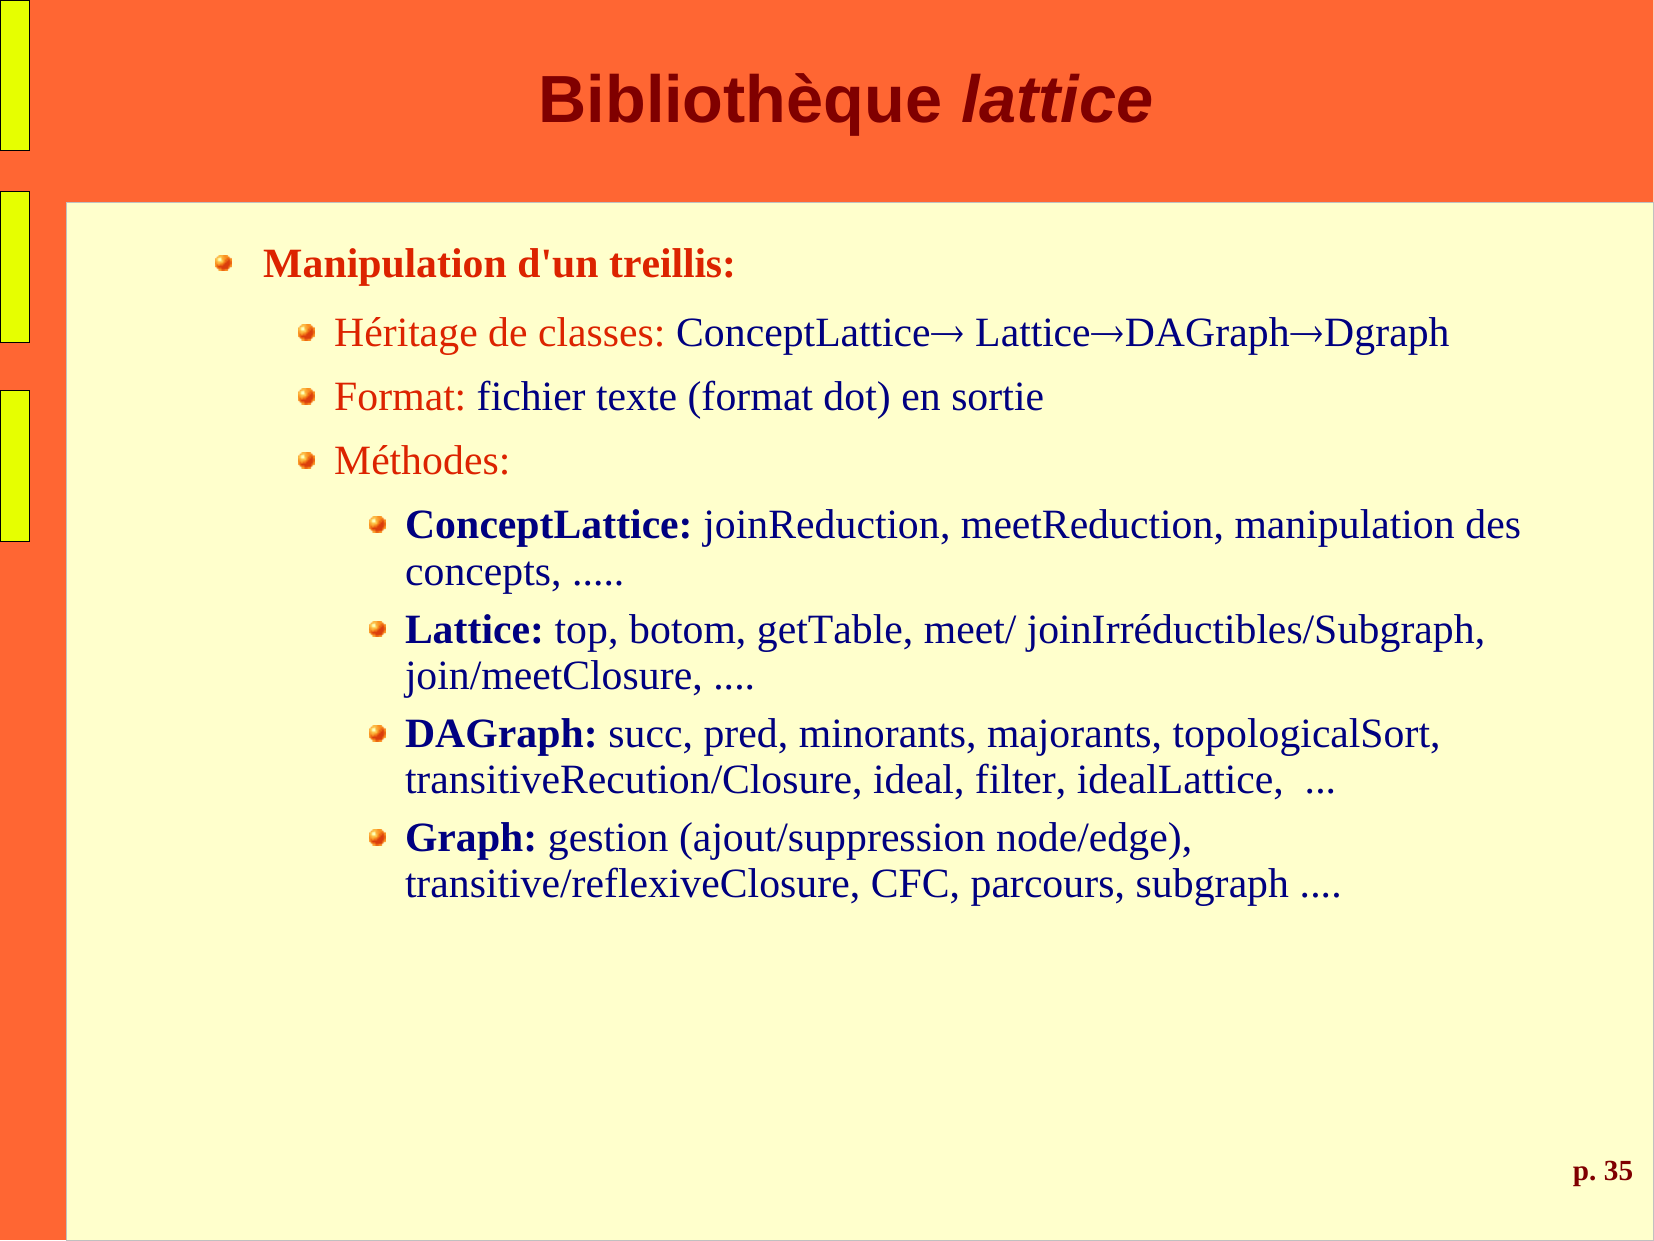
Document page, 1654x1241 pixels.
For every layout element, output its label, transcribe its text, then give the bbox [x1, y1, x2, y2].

list Manipulation d'un treillis: Héritage de classes: ConceptLattice LatticeDAGraphDgraph Format: fichier texte (format dot) en sortie Méthodes: ConceptLattice: joinReduction, meetReduction, manipulation des concepts, ..... Lattice: top, botom, getTable, meet/ joinIrréductibles/Subgraph, join/meetClosure, .... DAGraph: succ, pred, minorants, majorants, topologicalSort, transitiveRecution/Closure, ideal, filter, idealLattice, ... Graph: gestion (ajout/suppression node/edge), transitive/reflexiveClosure, CFC, parcours, subgraph .... [121, 239, 1534, 1127]
title Bibliothèque lattice [98, 34, 1594, 166]
